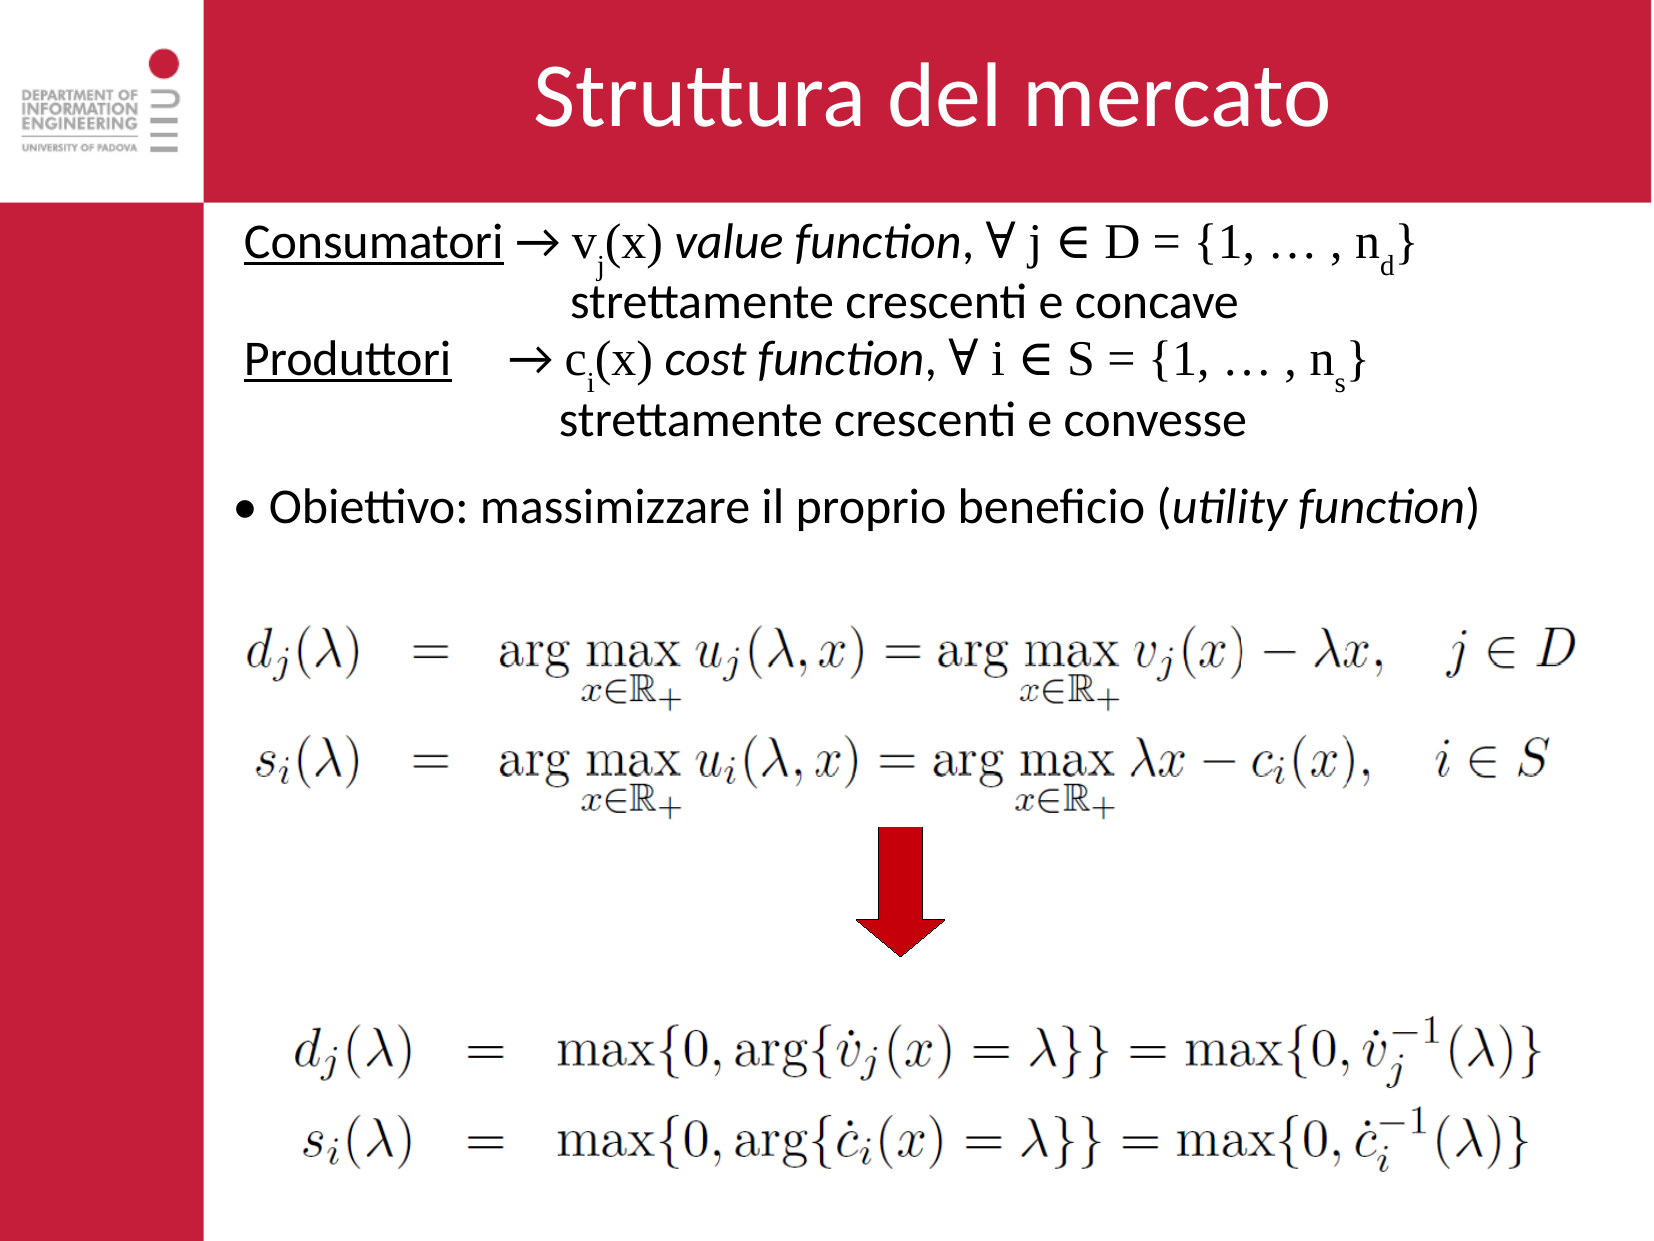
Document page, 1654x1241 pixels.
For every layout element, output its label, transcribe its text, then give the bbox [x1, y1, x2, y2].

picture [236, 608, 1626, 827]
text_box [856, 827, 945, 957]
text_box Consumatori → vj(x) value function, ∀ j ∈ D = {1, … , nd} strettamente crescenti e concave Produttori → ci(x) cost function, ∀ i ∈ S = {1, … , ns} strettamente crescenti e convesse • Obiettivo: massimizzare il proprio beneficio (utility function) [206, 206, 1654, 1241]
picture [264, 974, 1565, 1214]
picture [0, 0, 212, 1241]
title Struttura del mercato [212, 0, 1654, 206]
